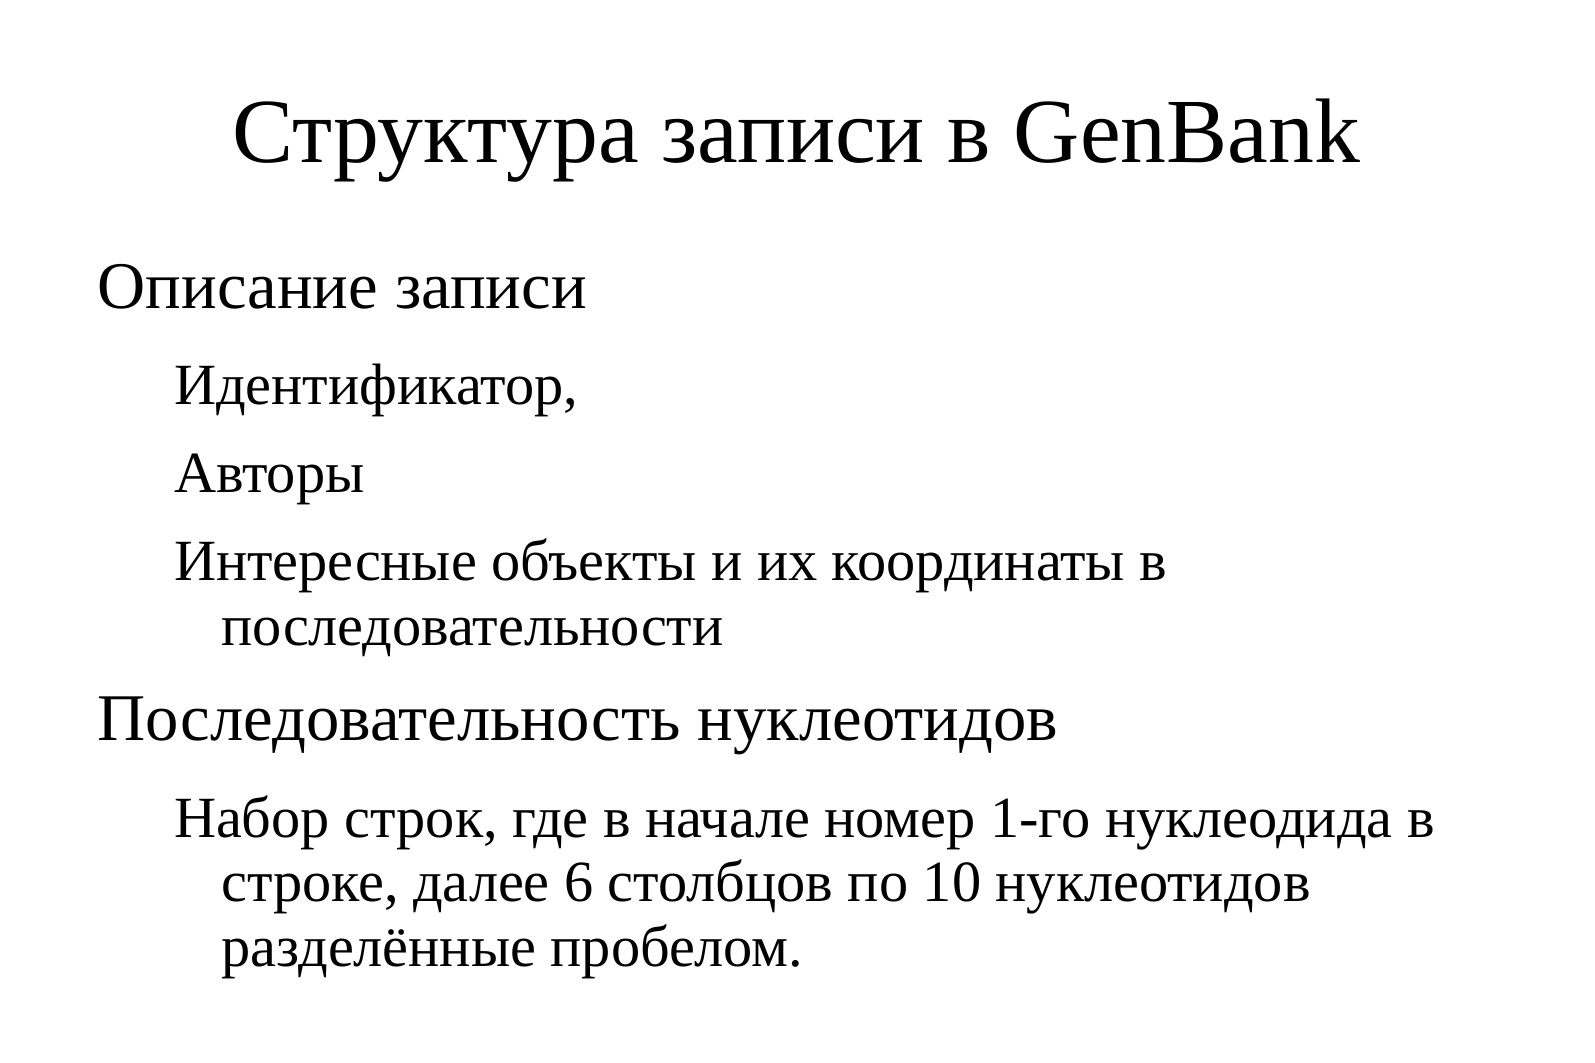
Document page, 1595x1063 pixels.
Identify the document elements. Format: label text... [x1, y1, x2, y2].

list Описание записи Идентификатор, Авторы Интересные объекты и их координаты в последовательности Последовательность нуклеотидов Набор строк, где в начале номер 1-го нуклеодида в строке, далее 6 столбцов по 10 нуклеотидов разделённые пробелом. [79, 248, 1515, 979]
title Структура записи в GenBank [79, 49, 1515, 213]
